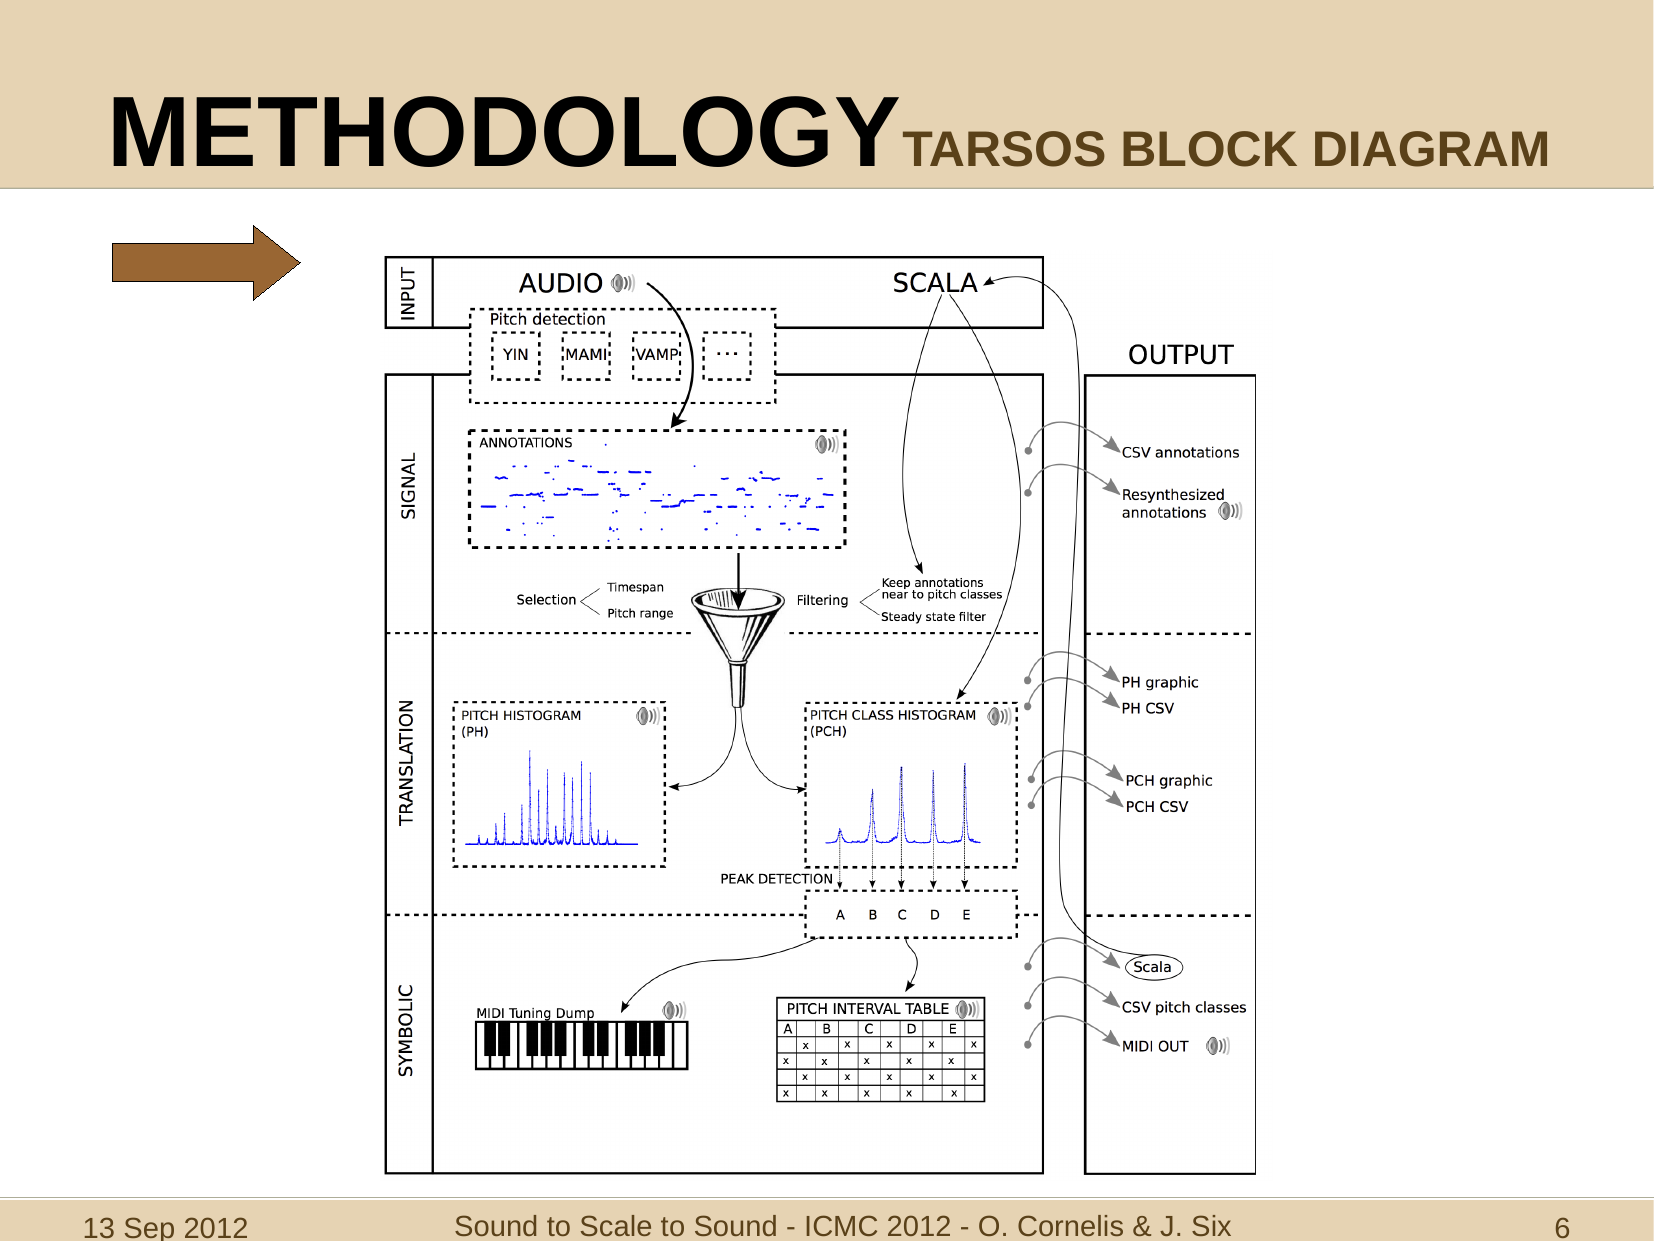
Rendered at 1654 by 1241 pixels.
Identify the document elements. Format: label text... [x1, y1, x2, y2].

text_box [112, 225, 301, 301]
title METHODOLOGYTARSOS BLOCK DIAGRAM [0, 0, 1654, 188]
picture [380, 250, 1273, 1181]
